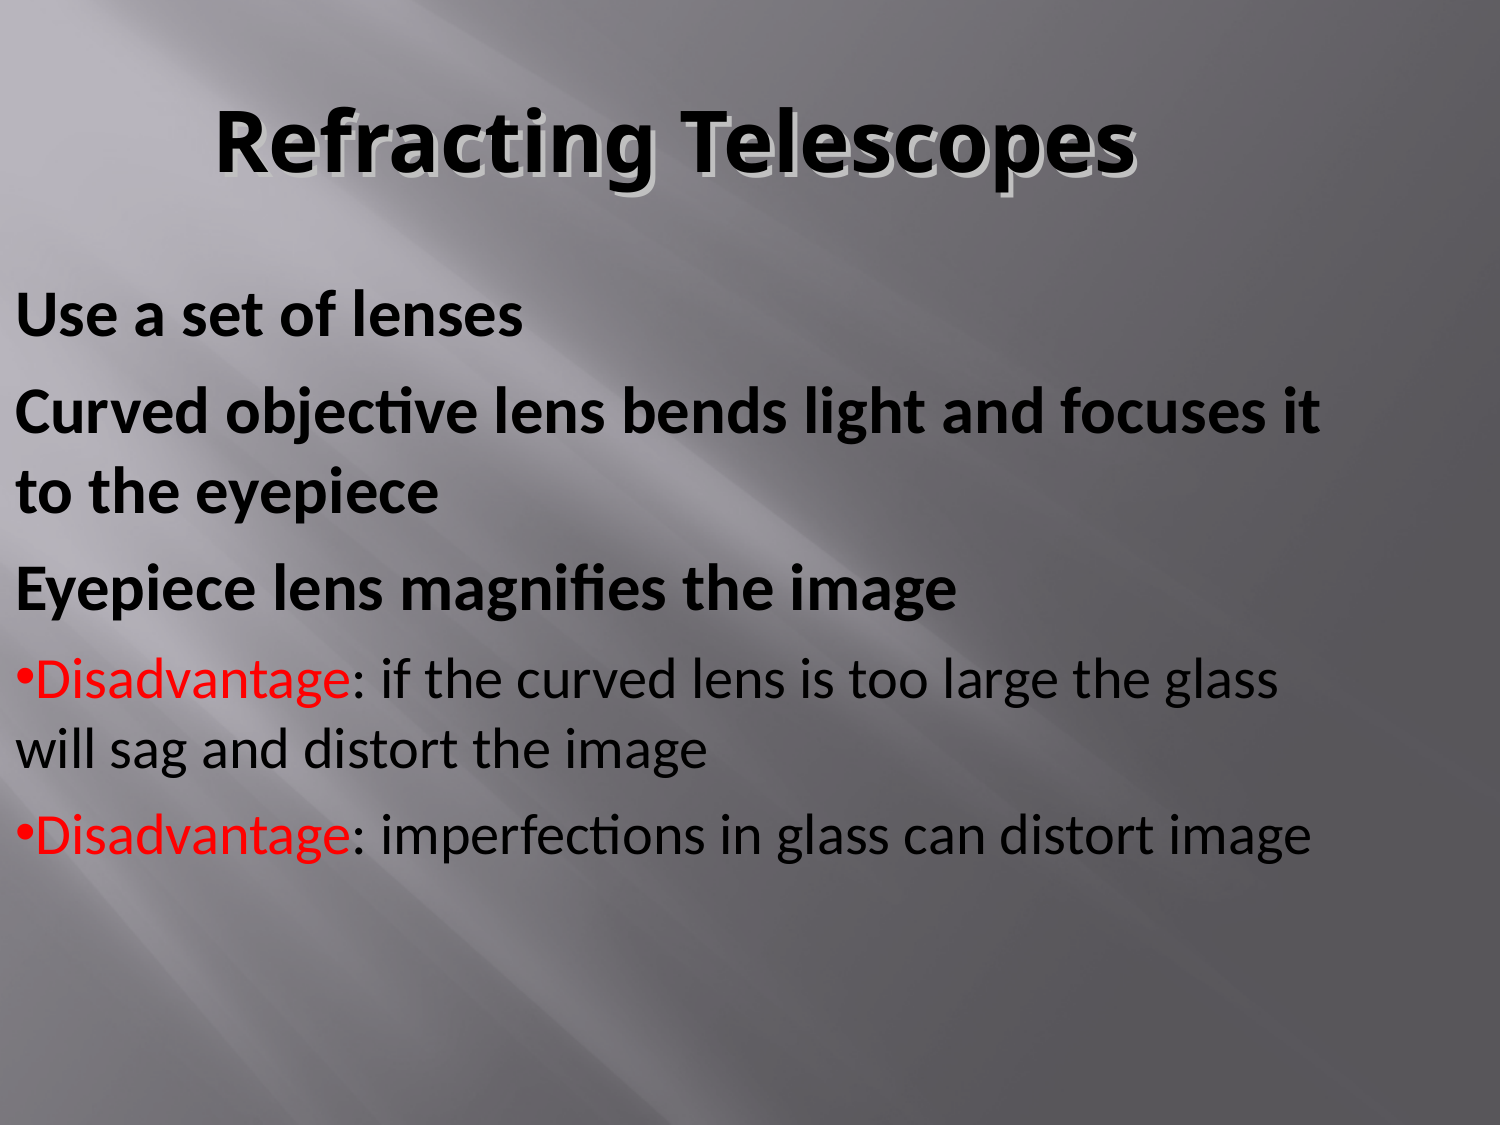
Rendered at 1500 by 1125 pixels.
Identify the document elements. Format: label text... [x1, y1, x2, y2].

list Use a set of lenses Curved objective lens bends light and focuses it to the eyepiece Eyepiece lens magnifies the image Disadvantage: if the curved lens is too large the glass will sag and distort the image Disadvantage: imperfections in glass can distort image [0, 262, 1351, 1029]
title Refracting Telescopes [0, 45, 1351, 233]
